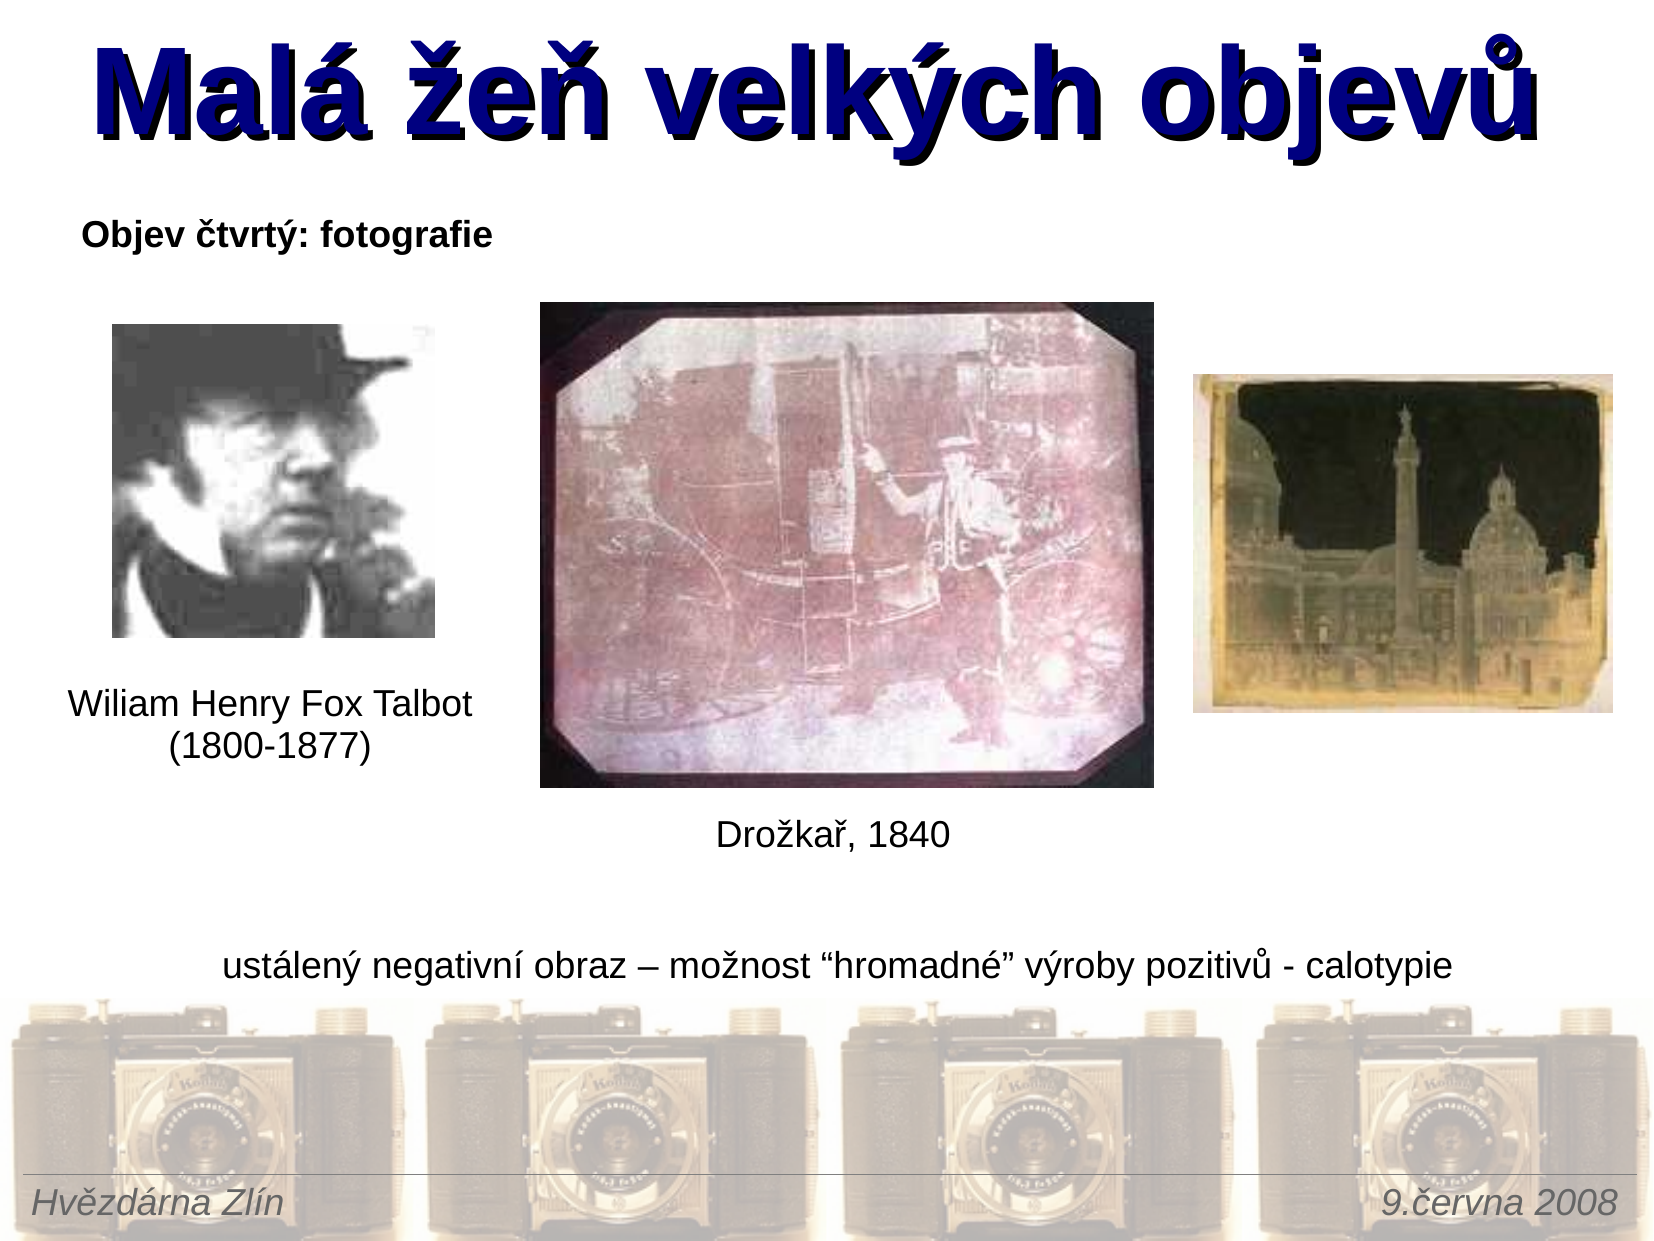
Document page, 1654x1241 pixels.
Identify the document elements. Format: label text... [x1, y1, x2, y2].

text_box Wiliam Henry Fox Talbot (1800-1877) [52, 675, 488, 774]
text_box ustálený negativní obraz – možnost “hromadné” výroby pozitivů - calotypie [207, 937, 1471, 995]
picture [112, 324, 435, 638]
picture [1193, 374, 1613, 713]
picture [540, 302, 1154, 788]
text_box Drožkař, 1840 [700, 805, 966, 863]
text_box Objev čtvrtý: fotografie [66, 205, 510, 263]
text_box Malá žeň velkých objevů [75, 13, 1558, 169]
text_box Hvězdárna Zlín 9.června 2008 [16, 1174, 1633, 1232]
picture [0, 998, 1654, 1241]
